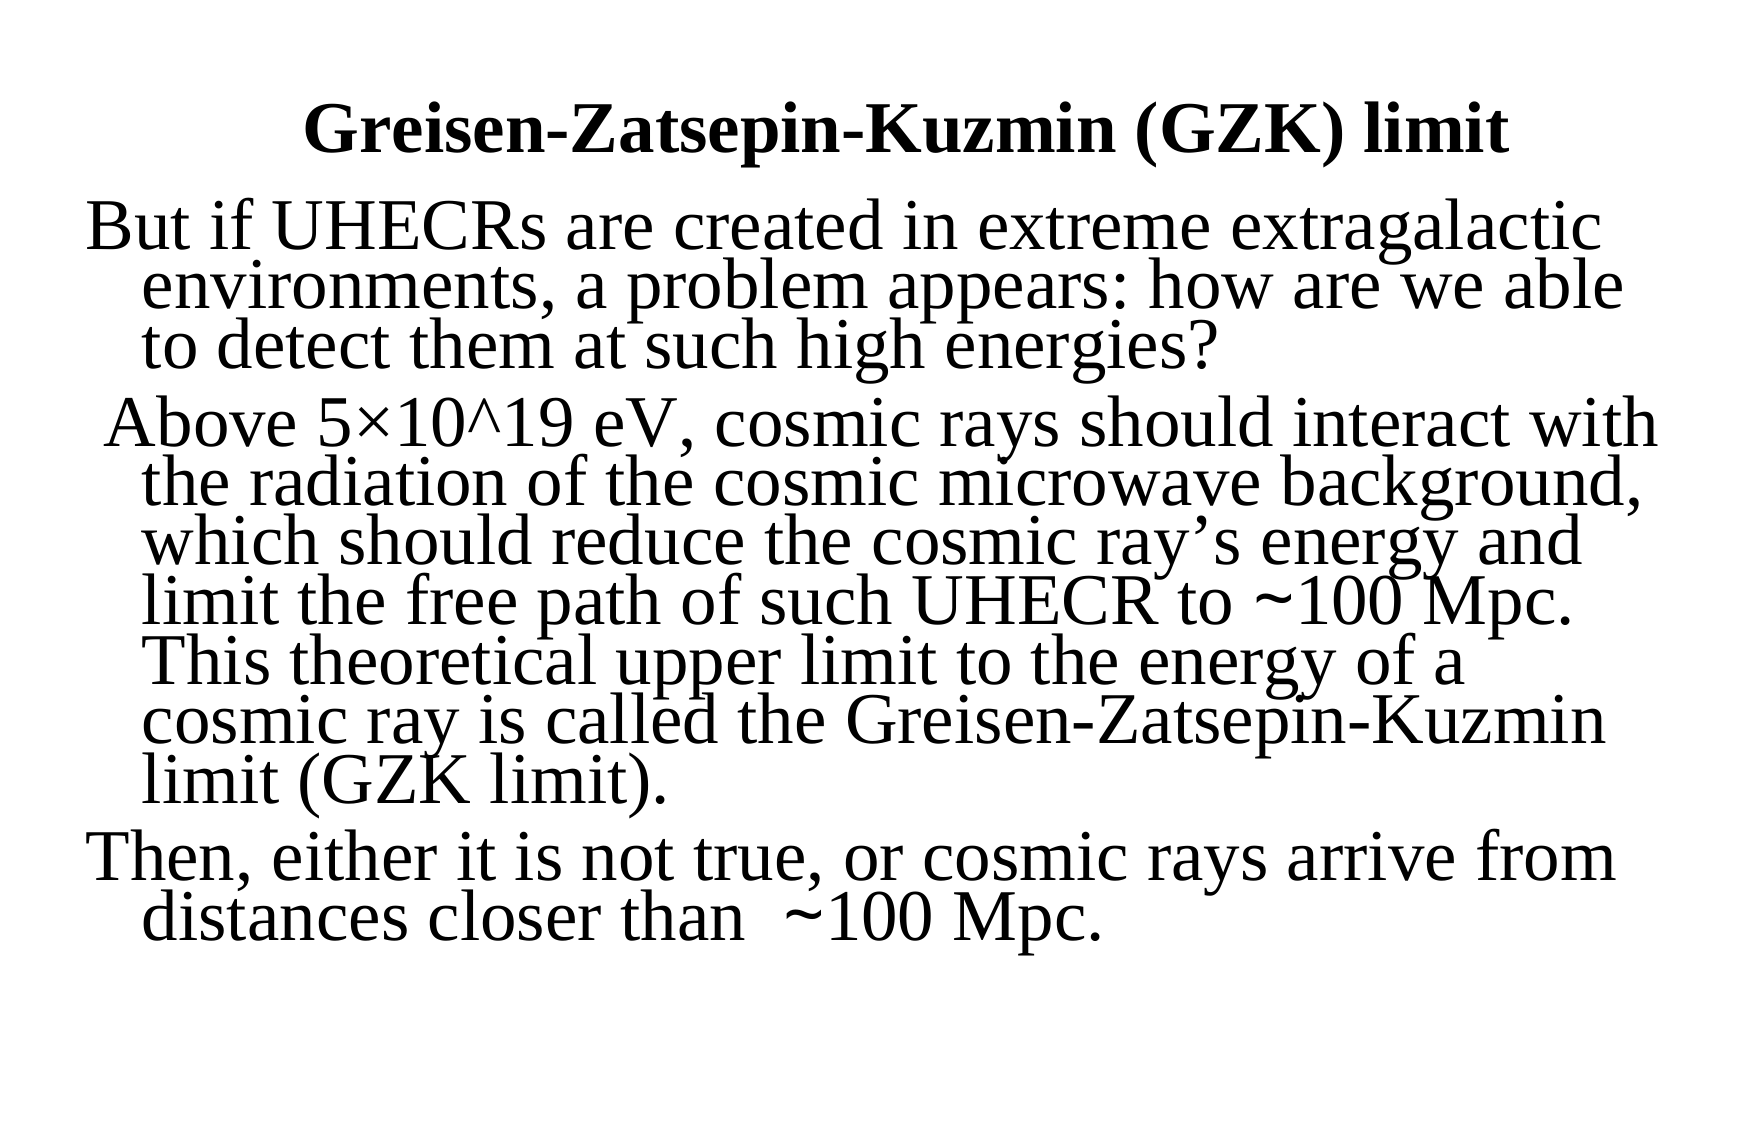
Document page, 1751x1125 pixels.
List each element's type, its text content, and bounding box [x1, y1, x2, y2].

text_box Greisen-Zatsepin-Kuzmin (GZK) limit [120, 37, 1696, 225]
list But if UHECRs are created in extreme extragalactic environments, a problem appears: how are we able to detect them at such high energies? Above 5×10^19 eV, cosmic rays should interact with the radiation of the cosmic microwave background, which should reduce the cosmic ray’s energy and limit the free path of such UHECR to ~100 Mpc. This theoretical upper limit to the energy of a cosmic ray is called the Greisen-Zatsepin-Kuzmin limit (GZK limit). Then, either it is not true, or cosmic rays arrive from distances closer than ~100 Mpc. [85, 135, 1666, 1051]
